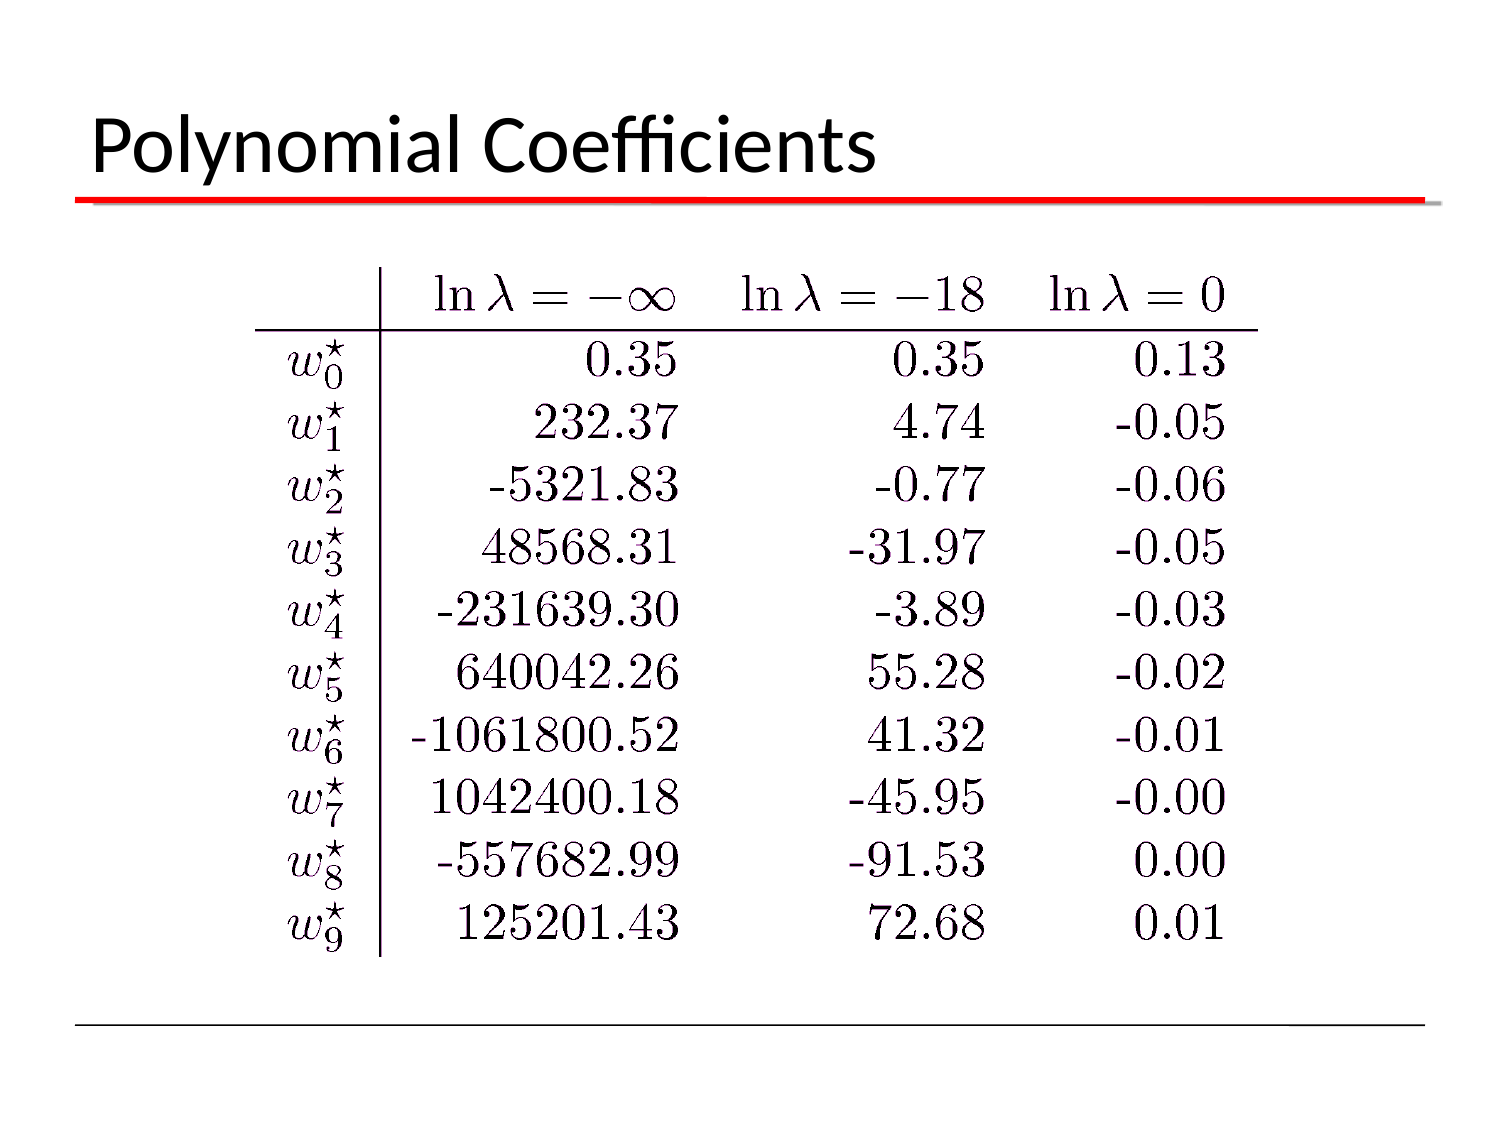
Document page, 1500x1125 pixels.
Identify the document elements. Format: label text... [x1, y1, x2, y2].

title Polynomial Coefficients [75, 45, 1426, 233]
picture [250, 262, 1260, 958]
